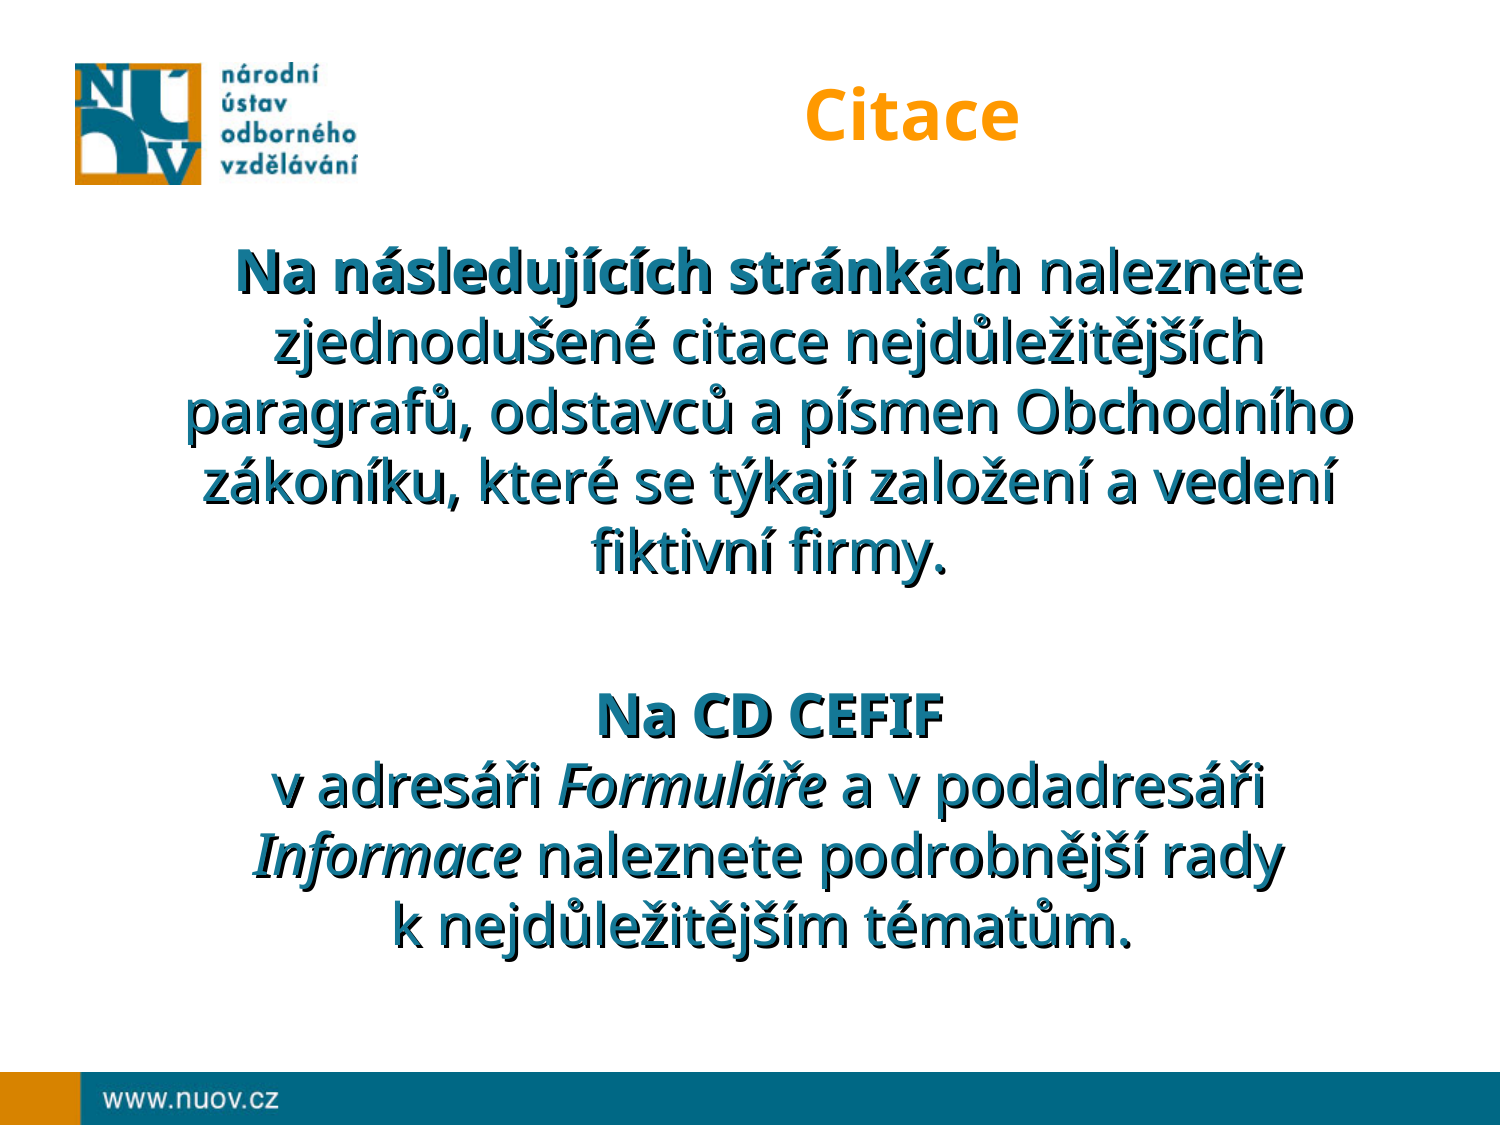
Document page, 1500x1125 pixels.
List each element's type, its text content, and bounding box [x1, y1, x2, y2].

title Citace [399, 37, 1425, 188]
text_box Na následujících stránkách naleznete zjednodušené citace nejdůležitějších paragrafů, odstavců a písmen Obchodního zákoníku, které se týkají založení a vedení fiktivní firmy. Na CD CEFIF v adresáři Formuláře a v podadresáři Informace naleznete podrobnější rady k nejdůležitějším tématům. [99, 224, 1438, 966]
text_box [75, 62, 358, 185]
text_box [0, 1072, 1500, 1125]
